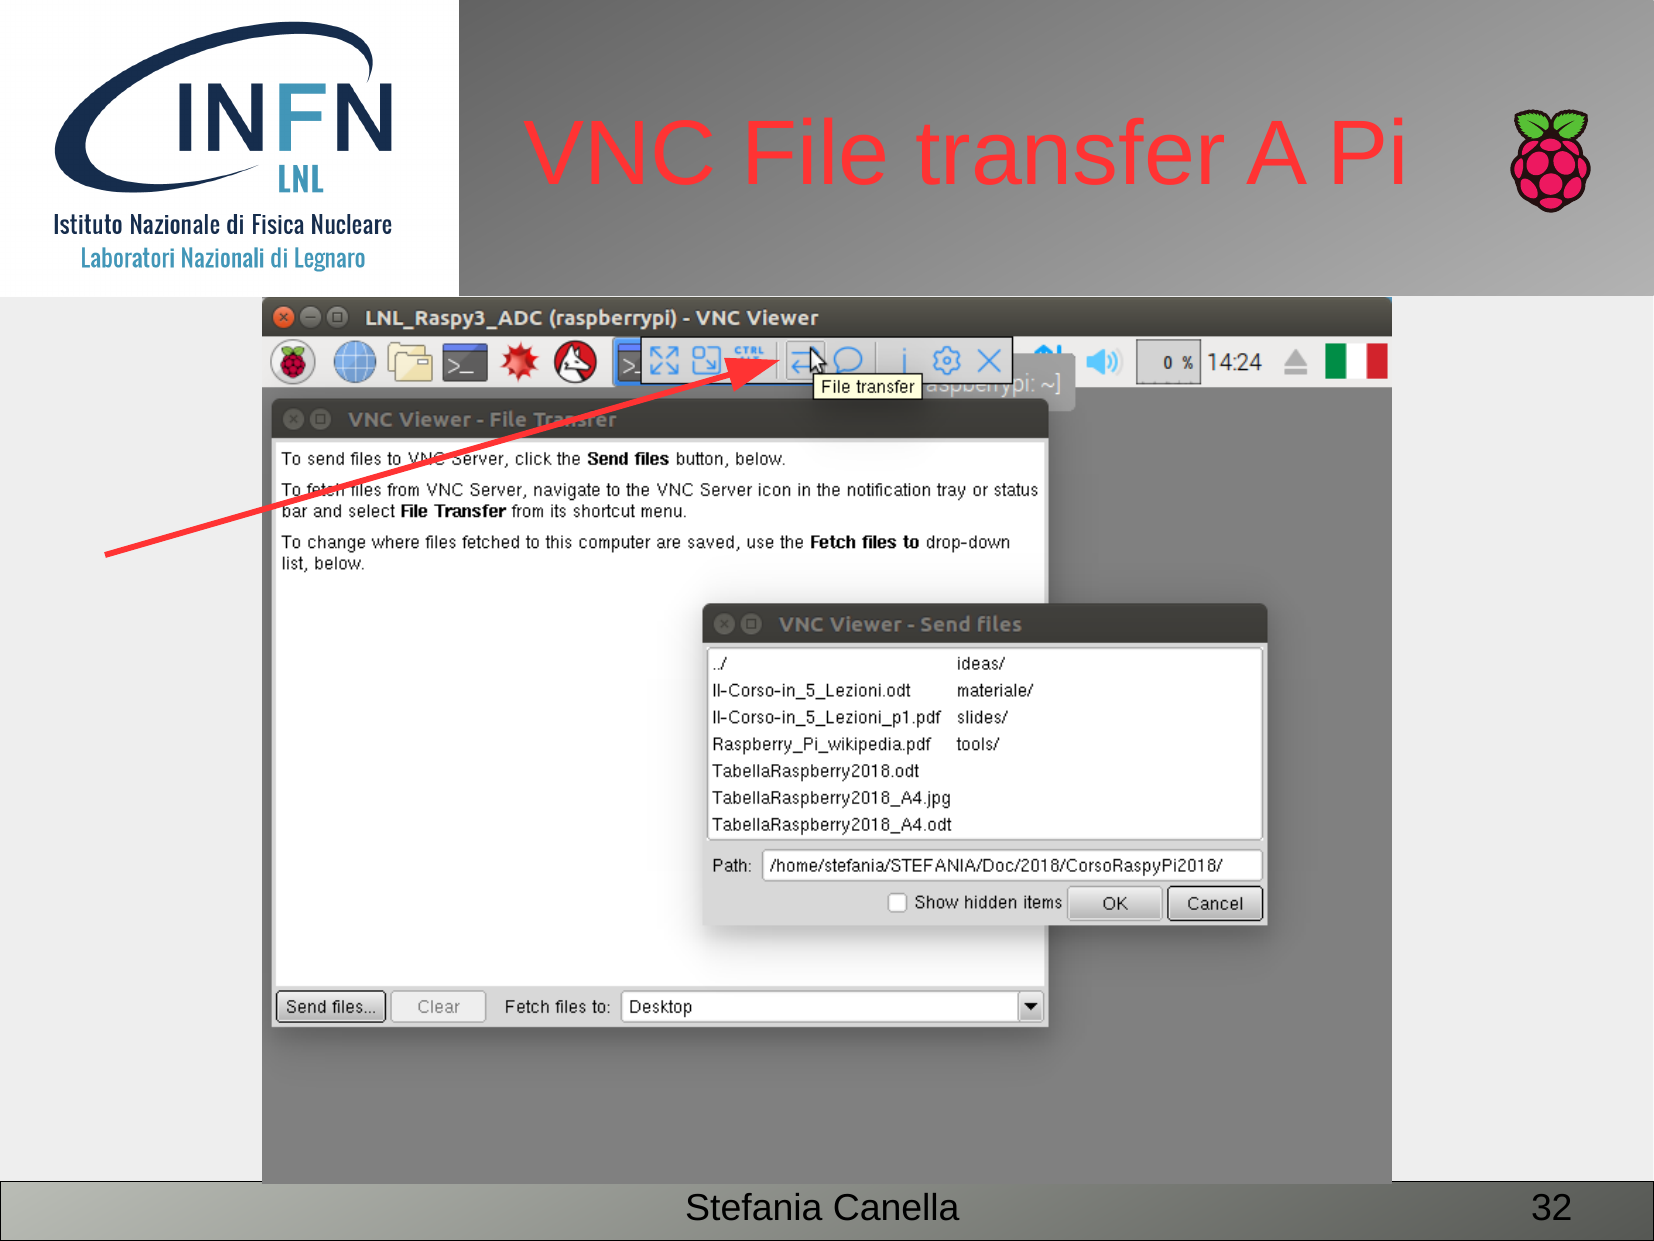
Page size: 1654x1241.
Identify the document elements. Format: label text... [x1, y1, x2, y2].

text_box Stefania Canella [670, 1184, 984, 1241]
text_box [984, 1181, 1516, 1241]
picture [0, 0, 1392, 1184]
text_box [0, 1181, 670, 1241]
text_box [459, 0, 1654, 296]
title VNC File transfer A Pi [459, 49, 1571, 257]
text_box <number> [1516, 1178, 1654, 1241]
